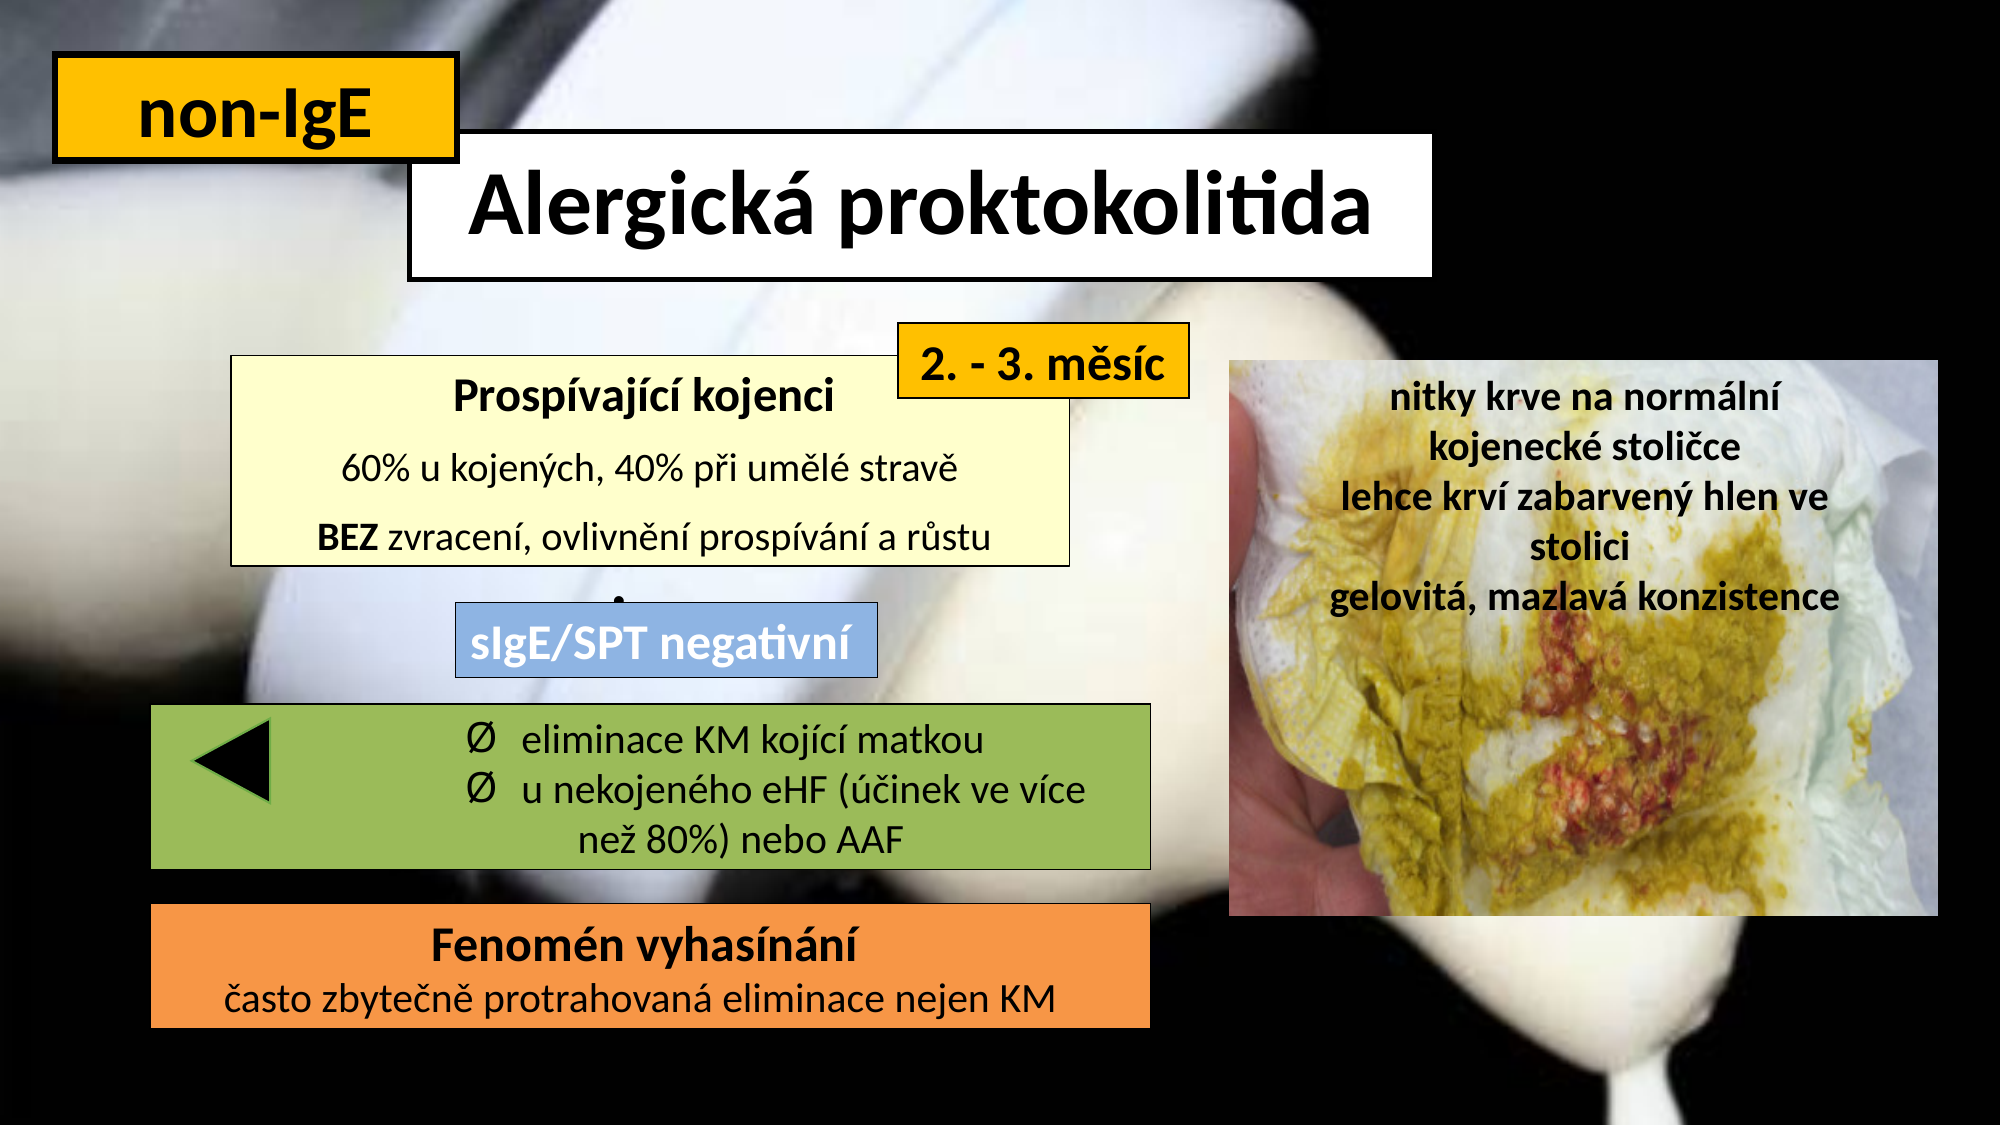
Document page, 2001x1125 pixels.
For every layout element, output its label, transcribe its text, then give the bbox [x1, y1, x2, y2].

list Prospívající kojenci 60% u kojených, 40% při umělé stravě BEZ zvracení, ovlivnění prospívání a růstu [230, 355, 1070, 567]
text_box eliminace KM kojící matkou u nekojeného eHF (účinek ve více než 80%) nebo AAF [150, 704, 1150, 869]
text_box non-IgE [55, 54, 457, 161]
text_box Alergická proktokolitida [409, 131, 1435, 280]
text_box [191, 718, 271, 804]
text_box 2. - 3. měsíc [898, 323, 1189, 398]
text_box nitky krve na normální kojenecké stoličce lehce krví zabarvený hlen ve stolici gelovitá, mazlavá konzistence [1302, 361, 1868, 626]
picture [0, 0, 2000, 1125]
text_box Fenomén vyhasínání často zbytečně protrahovaná eliminace nejen KM [150, 904, 1150, 1029]
text_box sIgE/SPT negativní [456, 602, 877, 677]
